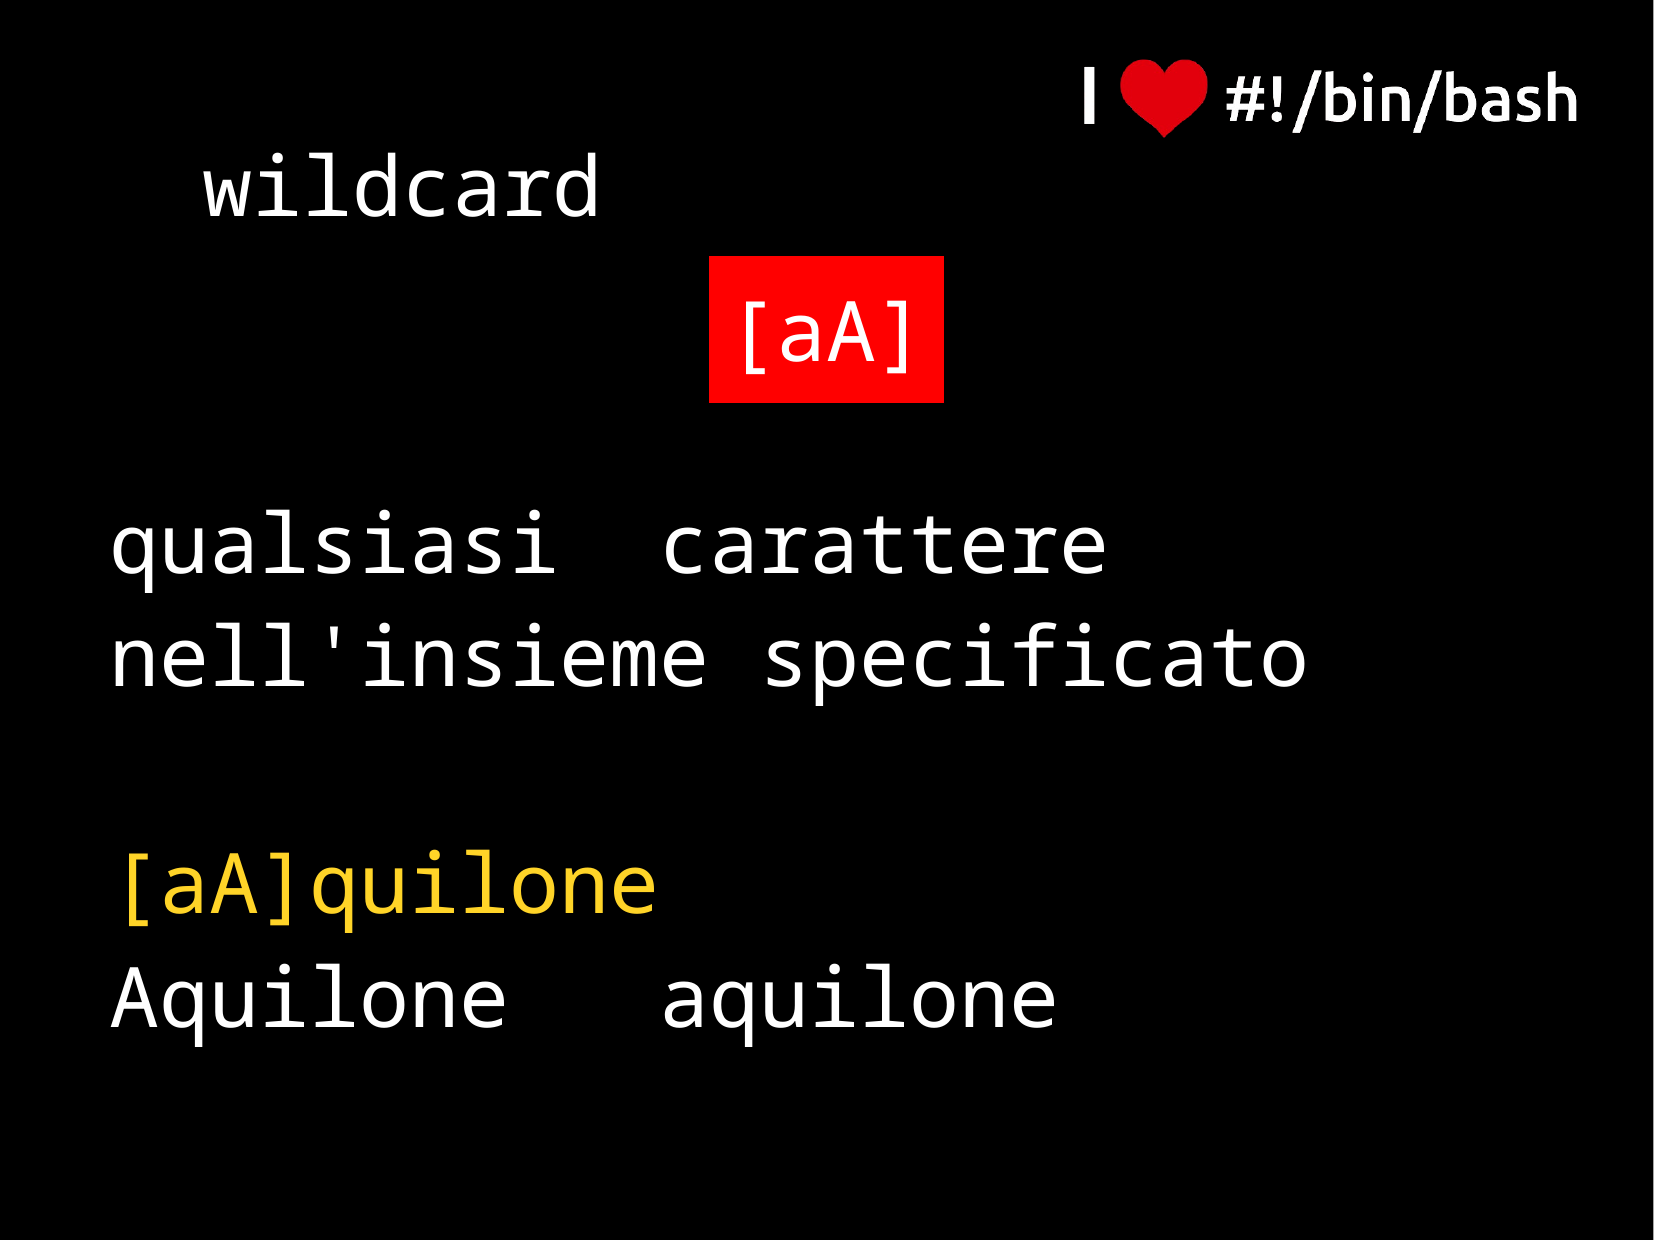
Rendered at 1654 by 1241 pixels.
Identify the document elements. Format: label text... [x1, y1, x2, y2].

picture [1064, 45, 1595, 154]
text_box [aA] [708, 255, 945, 404]
text_box wildcard [117, 127, 689, 225]
text_box qualsiasi carattere nell'insieme specificato [aA]quilone Aquilone aquilone [109, 484, 1544, 970]
